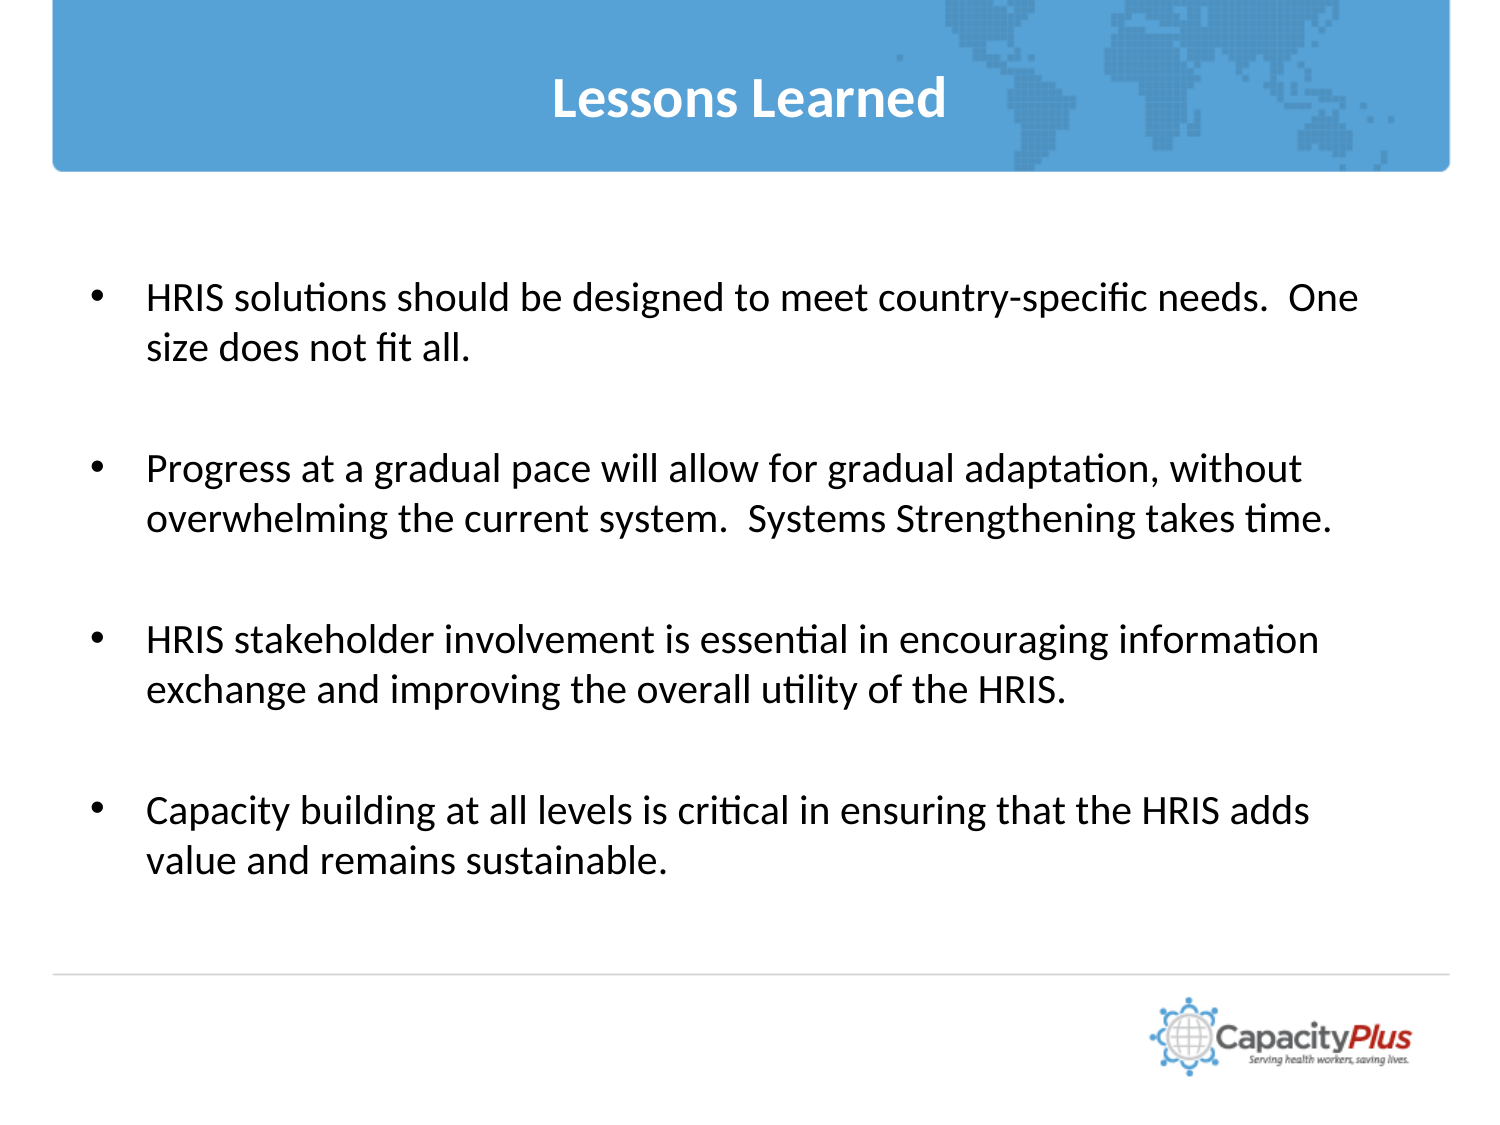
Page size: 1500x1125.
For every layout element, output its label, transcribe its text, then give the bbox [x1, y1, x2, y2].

text_box Lessons Learned [75, 0, 1426, 188]
text_box HRIS solutions should be designed to meet country-specific needs. One size does not fit all. Progress at a gradual pace will allow for gradual adaptation, without overwhelming the current system. Systems Strengthening takes time. HRIS stakeholder involvement is essential in encouraging information exchange and improving the overall utility of the HRIS. Capacity building at all levels is critical in ensuring that the HRIS adds value and remains sustainable. [75, 262, 1426, 1005]
picture [0, 0, 1500, 1125]
